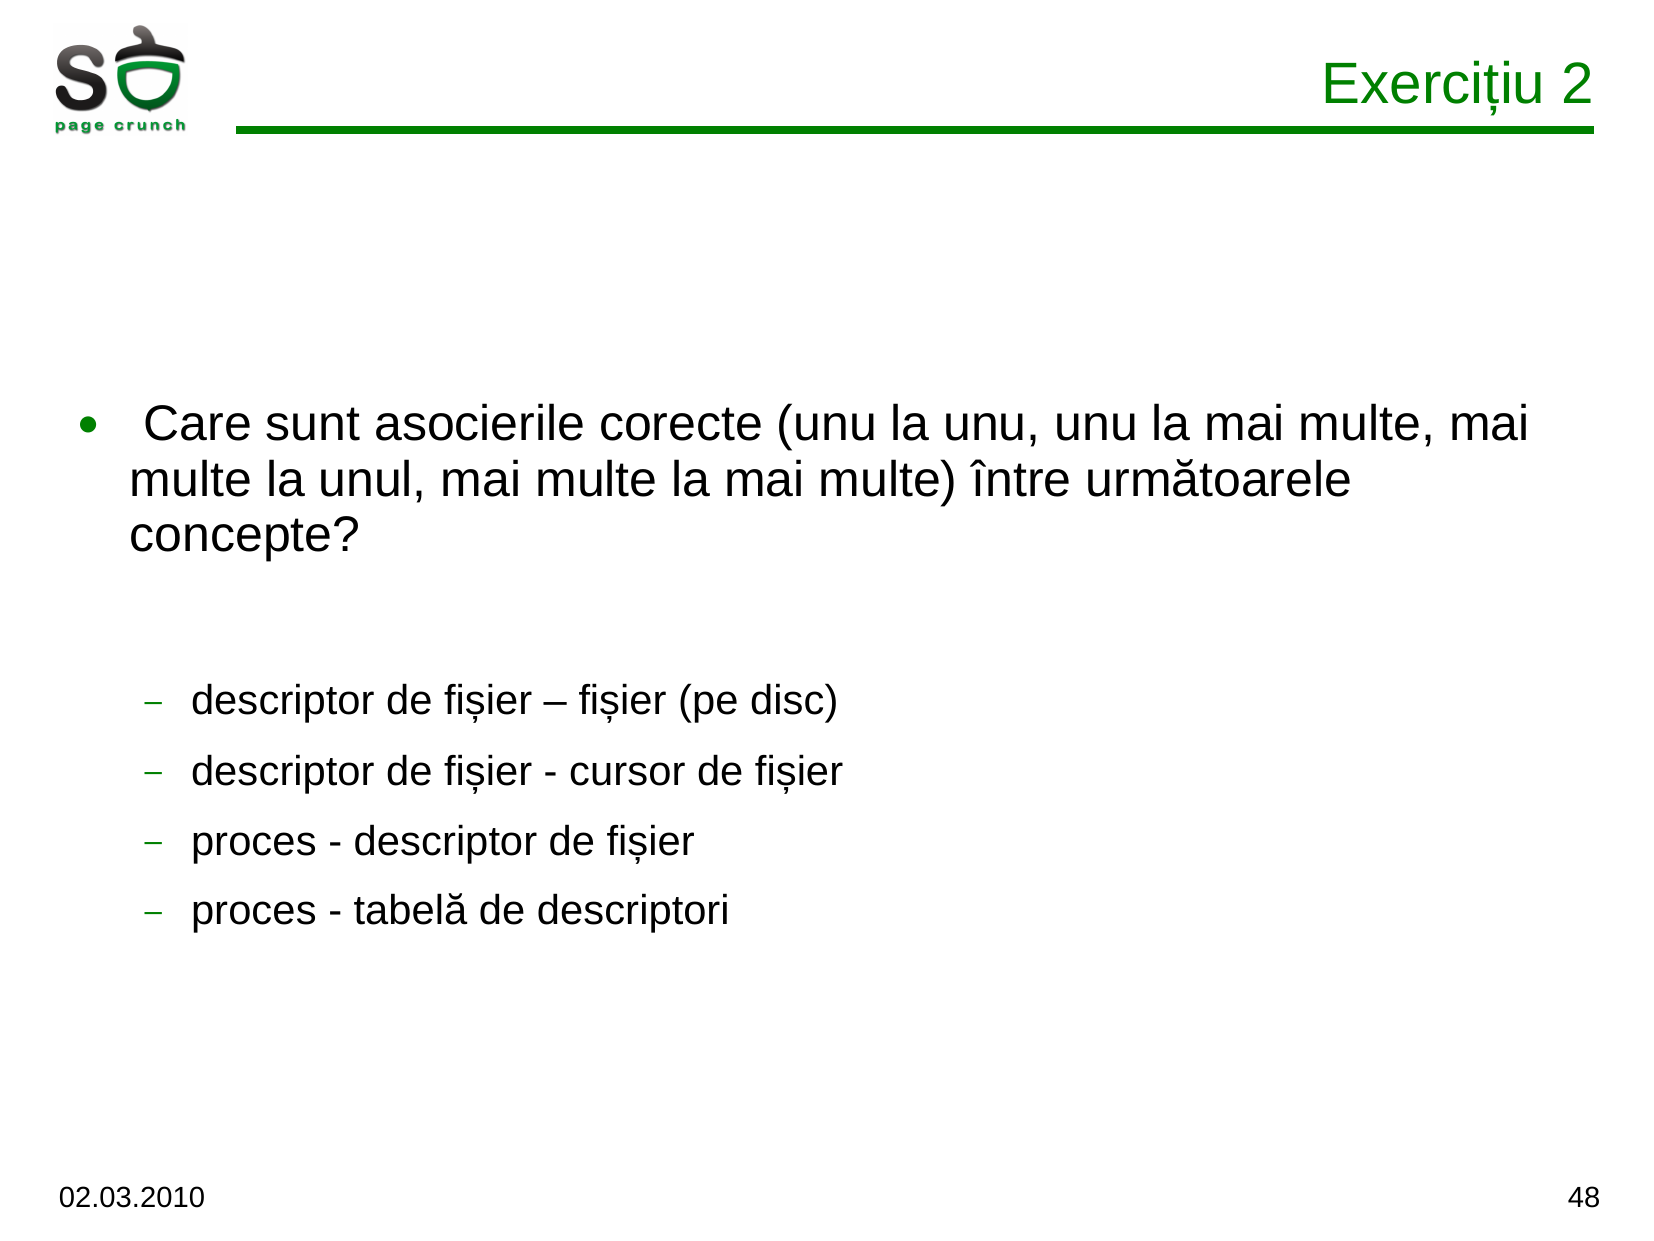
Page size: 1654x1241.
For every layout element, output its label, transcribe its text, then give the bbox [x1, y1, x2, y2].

list Care sunt asocierile corecte (unu la unu, unu la mai multe, mai multe la unul, mai multe la mai multe) între următoarele concepte? descriptor de fișier – fișier (pe disc) descriptor de fișier - cursor de fișier proces - descriptor de fișier proces - tabelă de descriptori [59, 177, 1595, 1152]
picture [53, 23, 188, 136]
title Exercițiu 2 [236, 49, 1595, 119]
